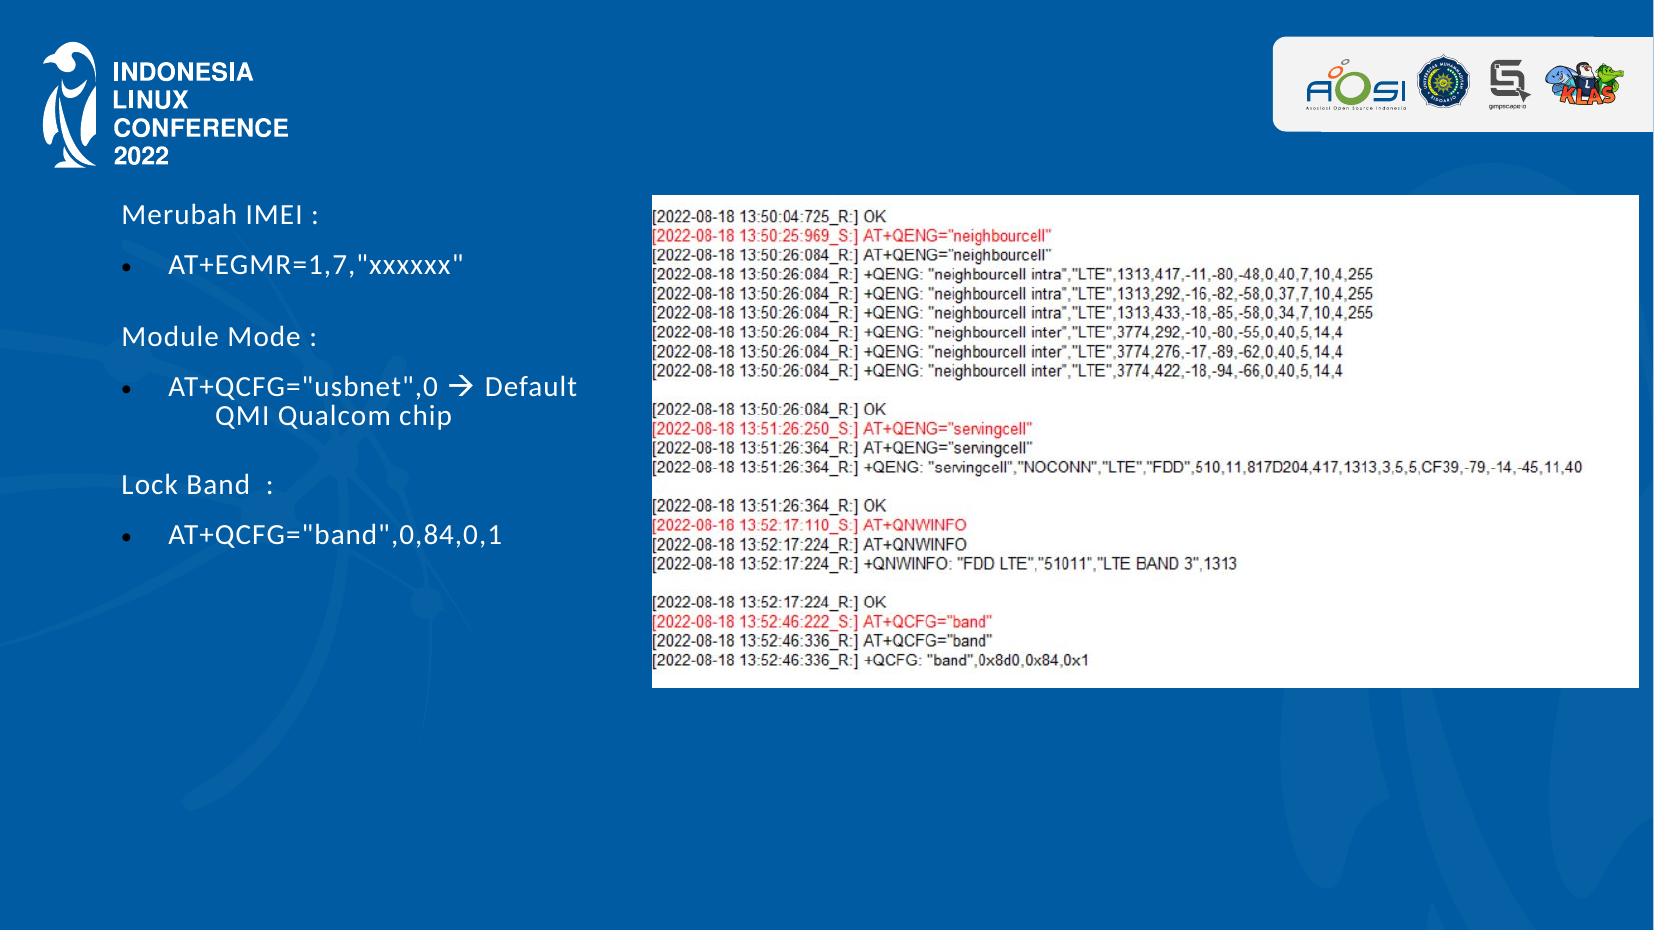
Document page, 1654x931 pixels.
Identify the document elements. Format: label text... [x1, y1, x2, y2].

text_box Module Mode : AT+QCFG="usbnet",0  Default QMI Qualcom chip [106, 316, 653, 465]
picture [652, 195, 1639, 688]
text_box Lock Band : AT+QCFG="band",0,84,0,1 [106, 465, 653, 614]
text_box Merubah IMEI : AT+EGMR=1,7,"xxxxxx" [106, 195, 653, 316]
picture [1545, 62, 1624, 105]
picture [1416, 54, 1471, 108]
